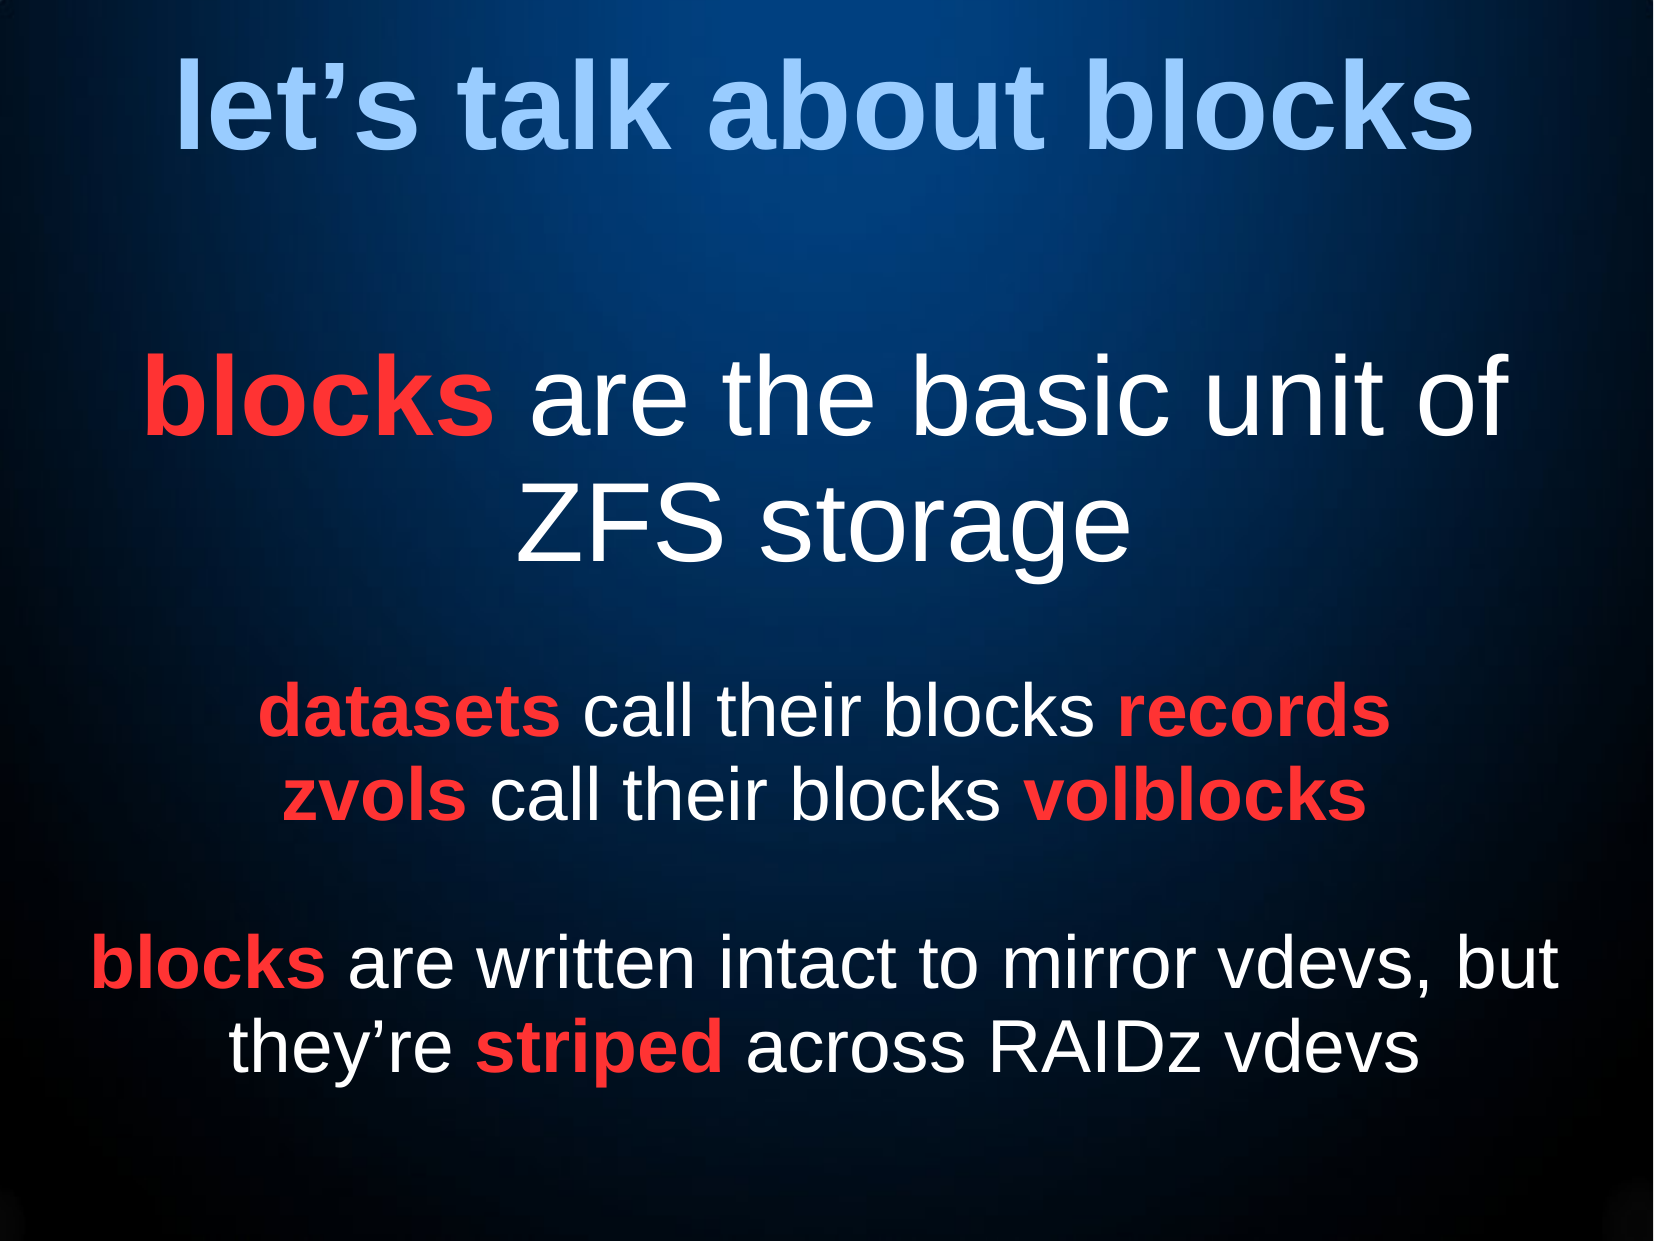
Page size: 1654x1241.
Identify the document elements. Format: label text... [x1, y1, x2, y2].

picture [0, 0, 1654, 1241]
title blocks are the basic unit of ZFS storage datasets call their blocks records zvols call their blocks volblocks blocks are written intact to mirror vdevs, but they’re striped across RAIDz vdevs [60, 222, 1591, 1201]
title let’s talk about blocks [0, 2, 1651, 211]
